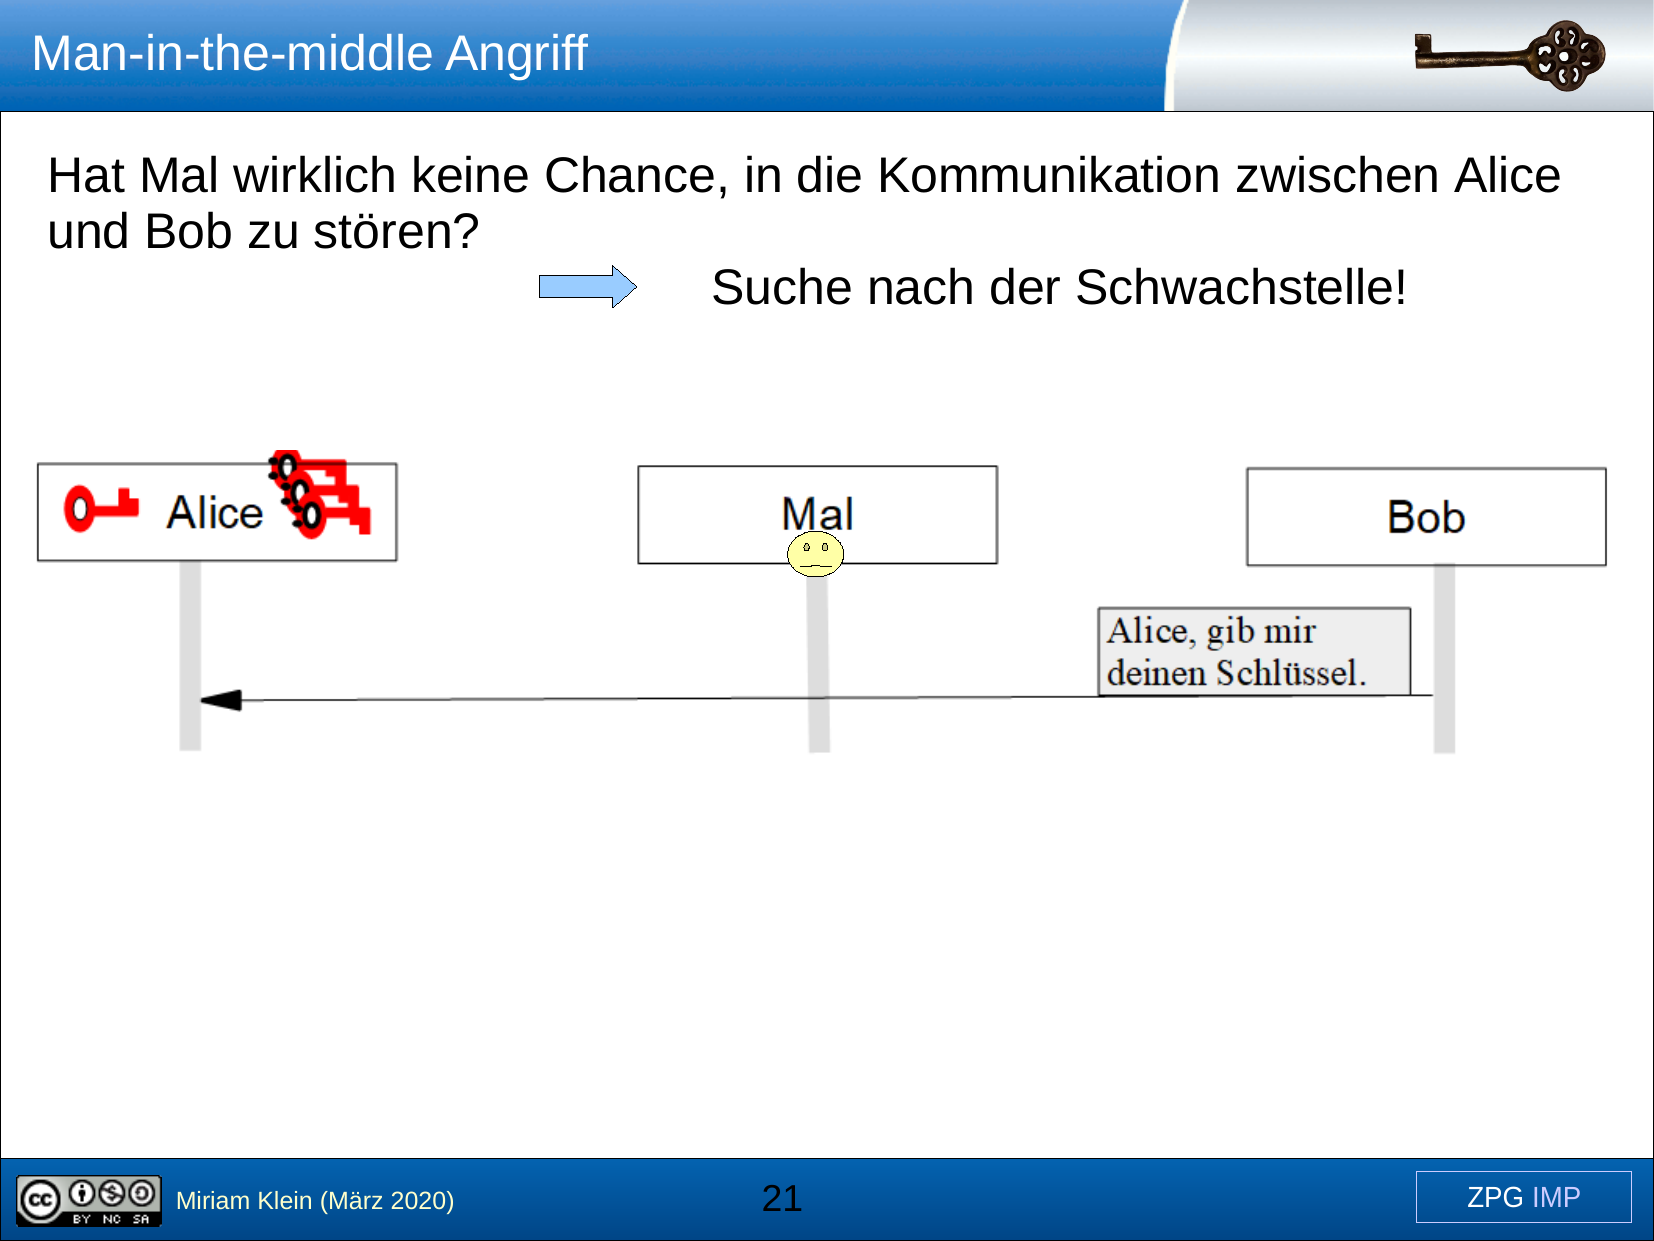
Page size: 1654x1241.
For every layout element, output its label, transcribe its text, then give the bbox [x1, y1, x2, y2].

picture [28, 450, 1618, 767]
text_box [787, 531, 844, 577]
picture [16, 1175, 162, 1227]
title Man-in-the-middle Angriff [31, 18, 1151, 89]
text_box [539, 265, 637, 308]
picture [0, 0, 1654, 111]
text_box Hat Mal wirklich keine Chance, in die Kommunikation zwischen Alice und Bob zu stören? Suche nach der Schwachstelle! [47, 147, 1596, 315]
